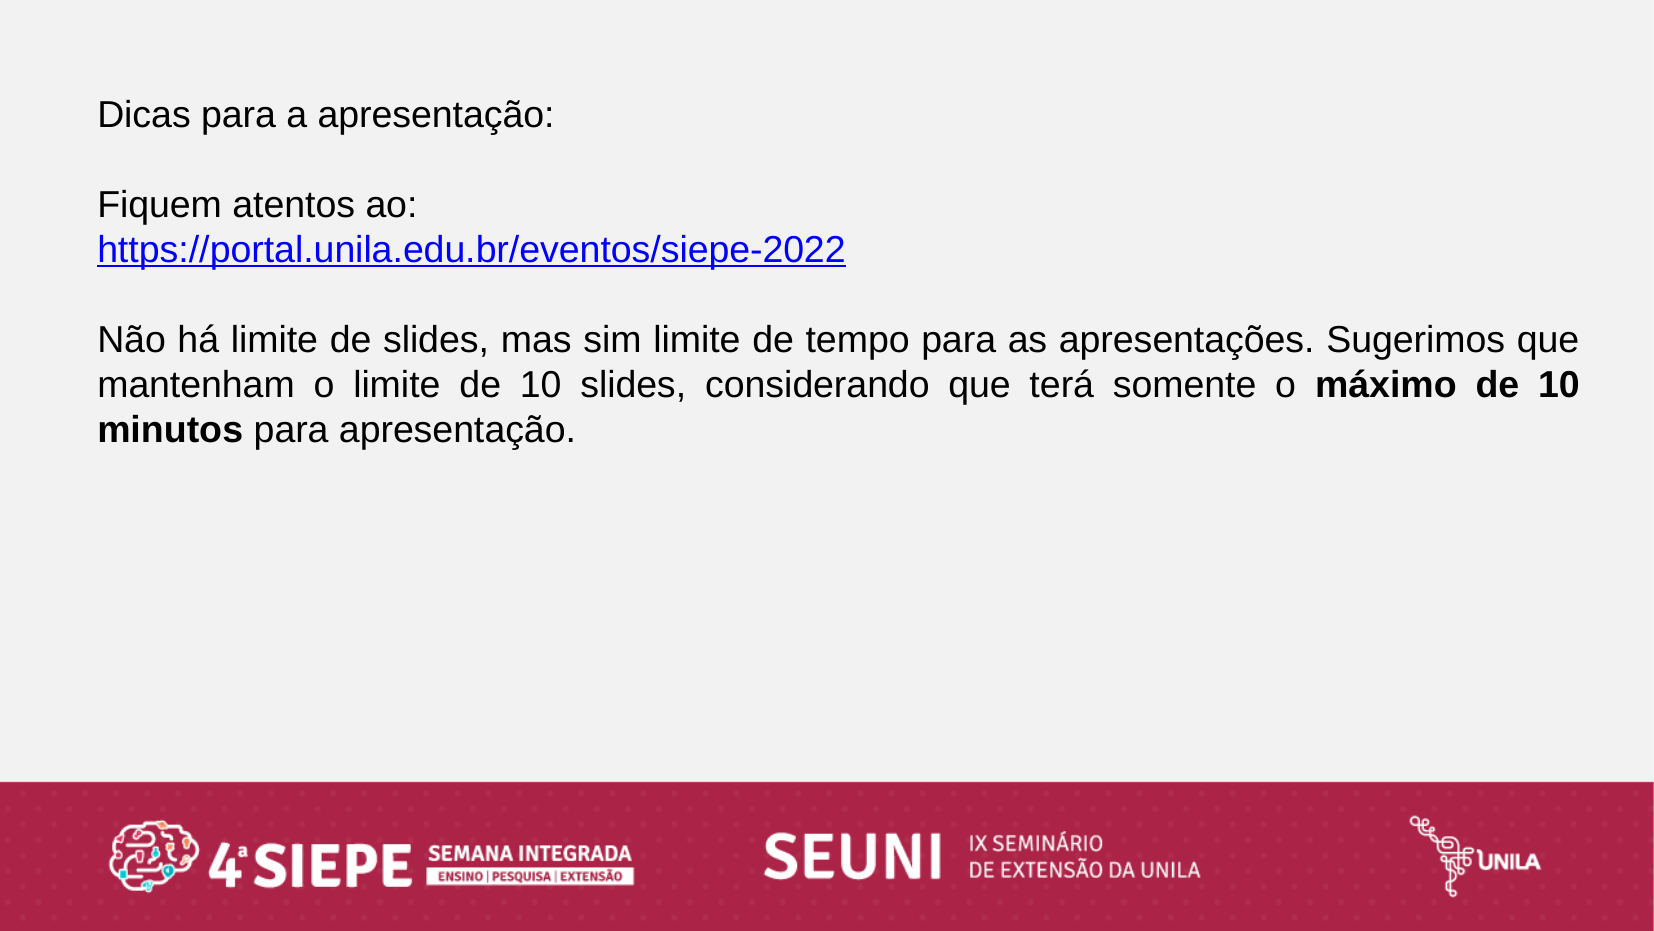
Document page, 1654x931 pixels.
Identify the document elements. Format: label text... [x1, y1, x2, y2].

picture [0, 0, 1654, 931]
text_box Dicas para a apresentação: Fiquem atentos ao: https://portal.unila.edu.br/eventos/siepe-2022 Não há limite de slides, mas sim limite de tempo para as apresentações. Sugerimos que mantenham o limite de 10 slides, considerando que terá somente o máximo de 10 minutos para apresentação. [82, 82, 1595, 466]
